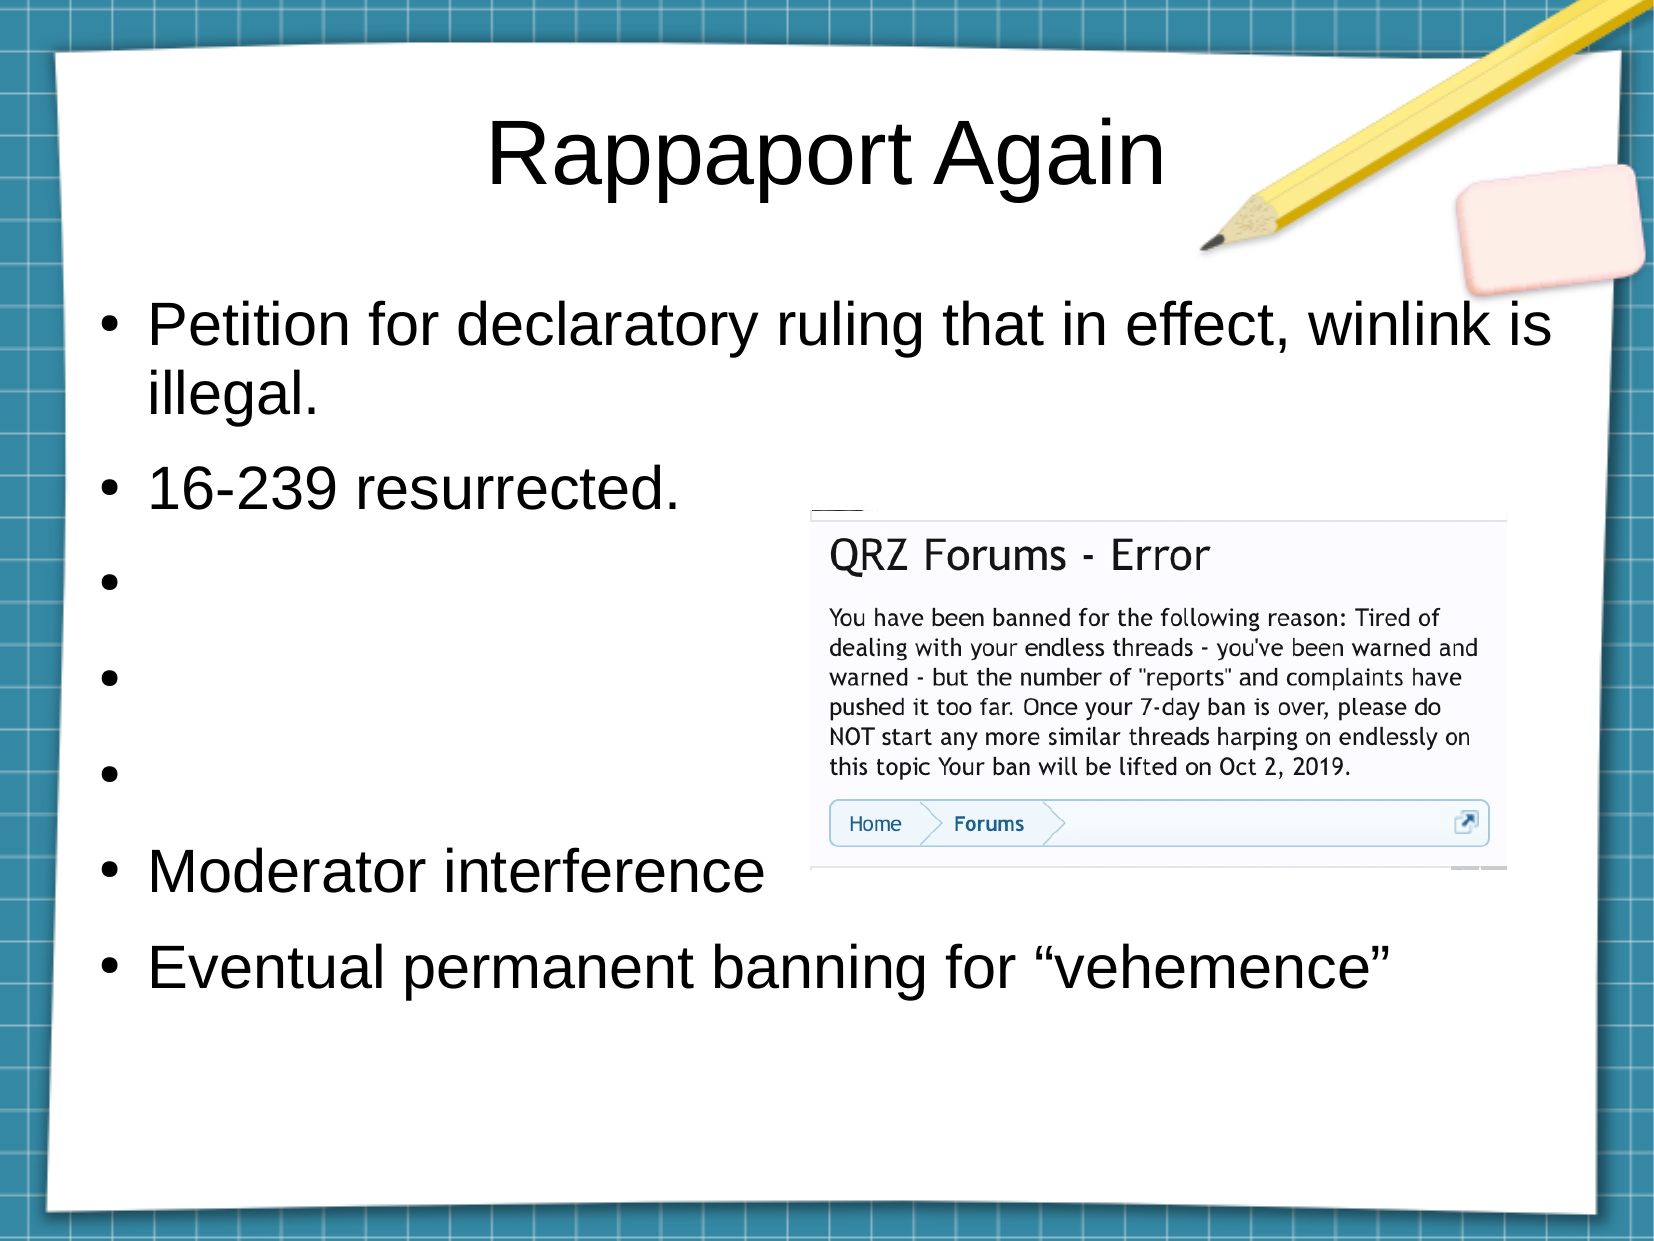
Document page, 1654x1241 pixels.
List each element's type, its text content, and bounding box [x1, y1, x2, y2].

picture [0, 0, 1654, 1241]
list Petition for declaratory ruling that in effect, winlink is illegal. 16-239 resurrected. Moderator interference Eventual permanent banning for “vehemence” [82, 290, 1571, 1010]
title Rappaport Again [82, 49, 1571, 257]
